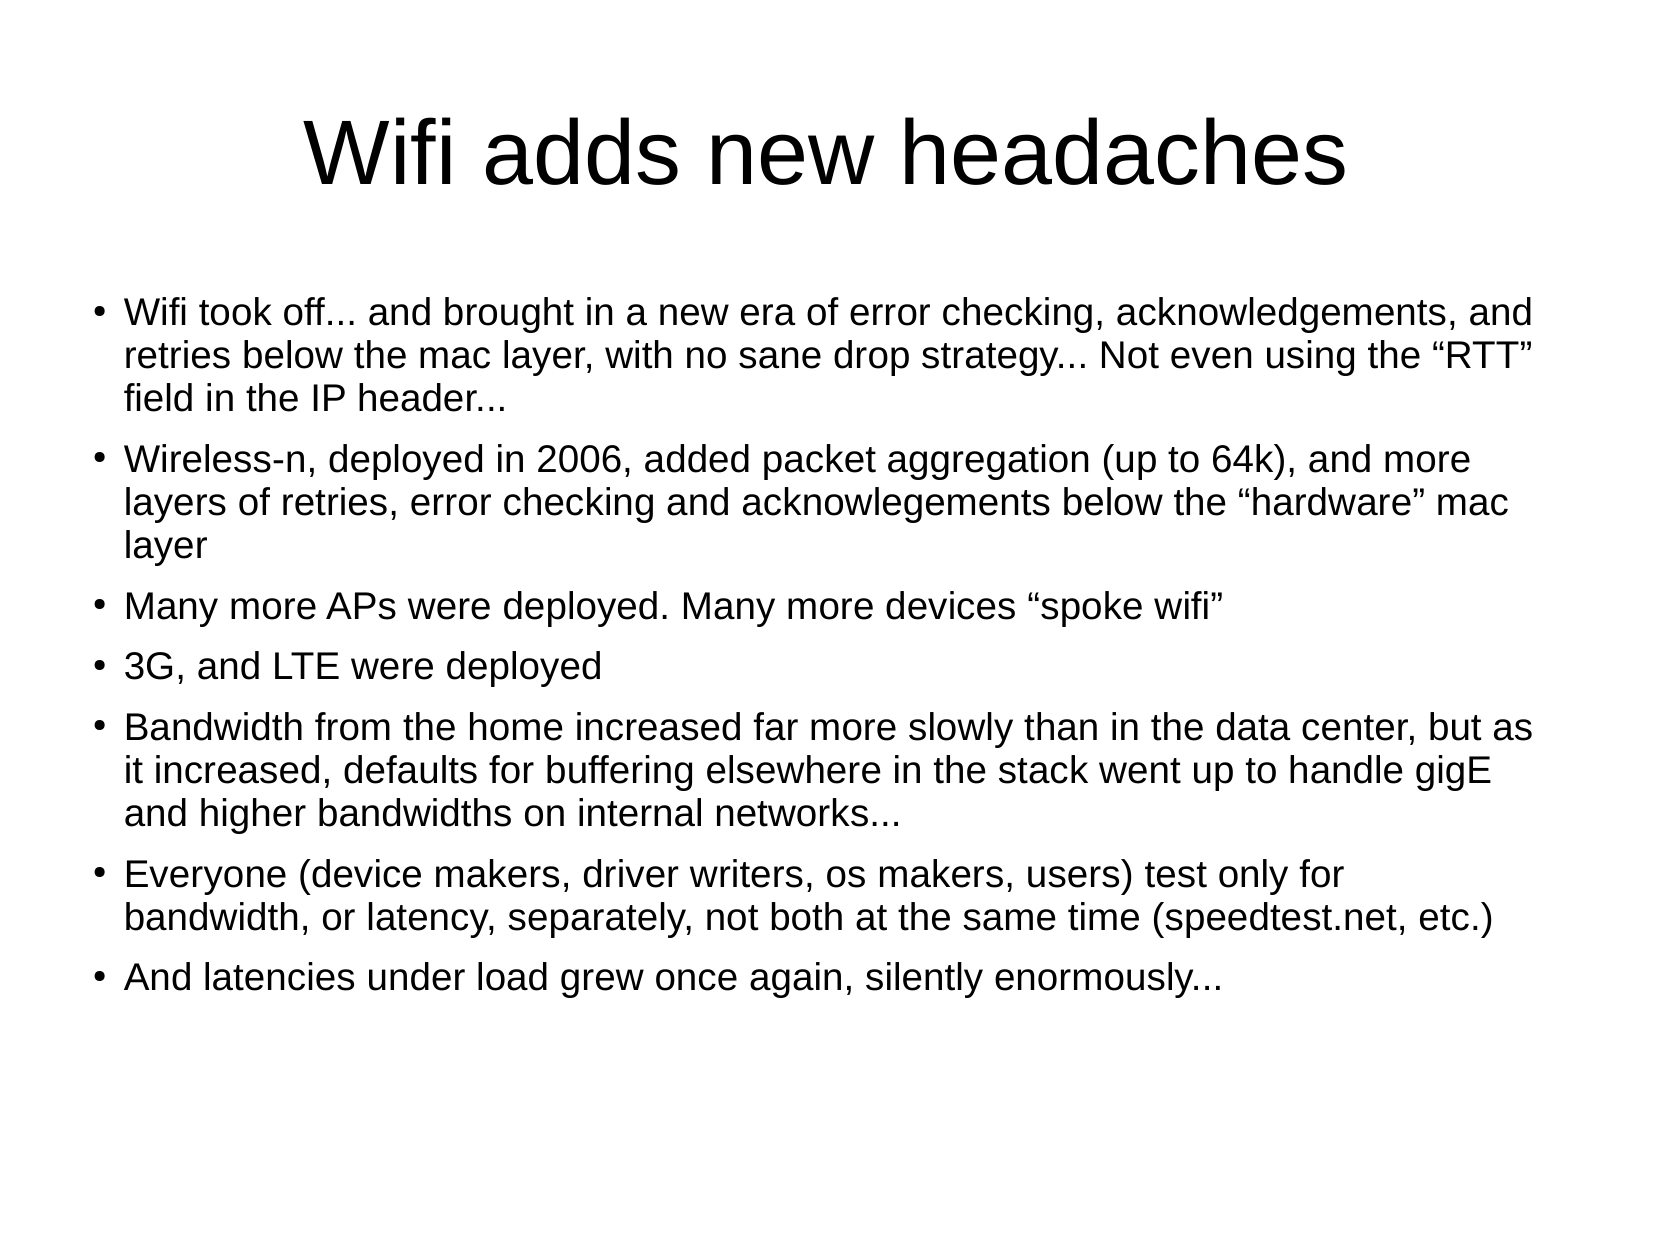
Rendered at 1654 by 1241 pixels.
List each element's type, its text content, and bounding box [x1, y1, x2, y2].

list Wifi took off... and brought in a new era of error checking, acknowledgements, and retries below the mac layer, with no sane drop strategy... Not even using the “RTT” field in the IP header... Wireless-n, deployed in 2006, added packet aggregation (up to 64k), and more layers of retries, error checking and acknowlegements below the “hardware” mac layer Many more APs were deployed. Many more devices “spoke wifi” 3G, and LTE were deployed Bandwidth from the home increased far more slowly than in the data center, but as it increased, defaults for buffering elsewhere in the stack went up to handle gigE and higher bandwidths on internal networks... Everyone (device makers, driver writers, os makers, users) test only for bandwidth, or latency, separately, not both at the same time (speedtest.net, etc.) And latencies under load grew once again, silently enormously... [82, 290, 1538, 1010]
title Wifi adds new headaches [82, 49, 1571, 257]
